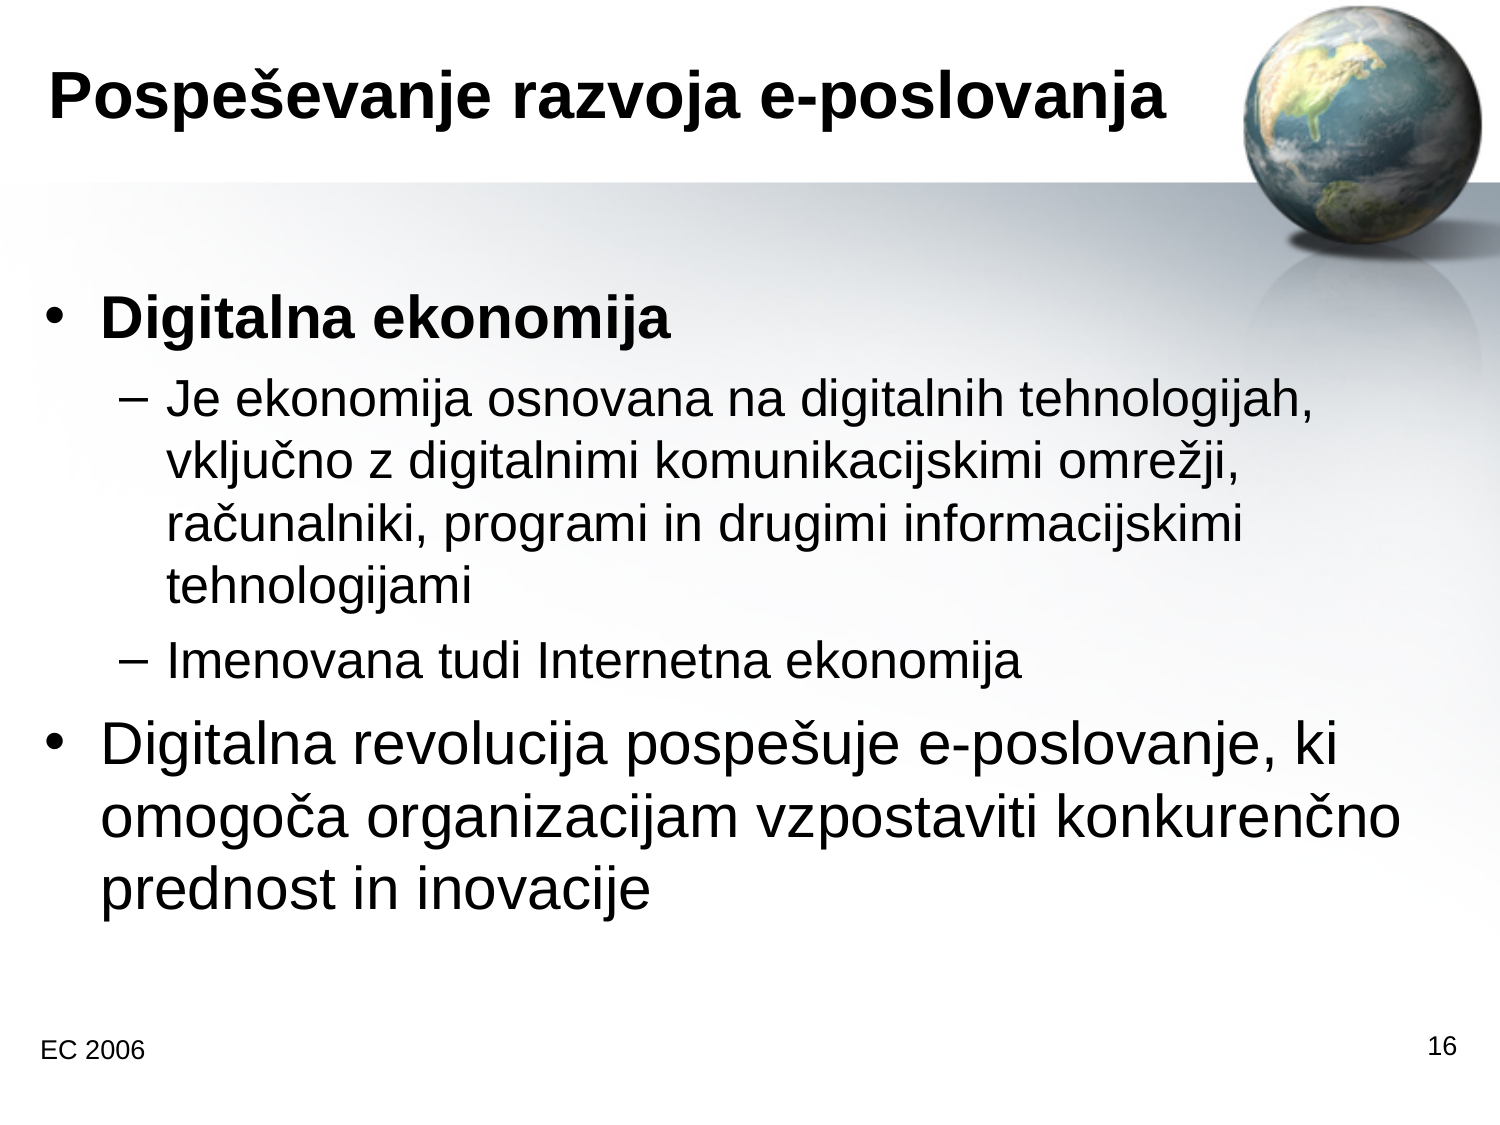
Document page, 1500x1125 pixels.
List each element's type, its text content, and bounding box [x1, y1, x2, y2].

picture [0, 0, 1500, 1125]
text_box <number> [1159, 1020, 1473, 1096]
title Pospeševanje razvoja e-poslovanja [33, 22, 1239, 162]
text_box EC 2006 [25, 1025, 338, 1101]
list Digitalna ekonomija Je ekonomija osnovana na digitalnih tehnologijah, vključno z digitalnimi komunikacijskimi omrežji, računalniki, programi in drugimi informacijskimi tehnologijami Imenovana tudi Internetna ekonomija Digitalna revolucija pospešuje e-poslovanje, ki omogoča organizacijam vzpostaviti konkurenčno prednost in inovacije [29, 271, 1471, 995]
